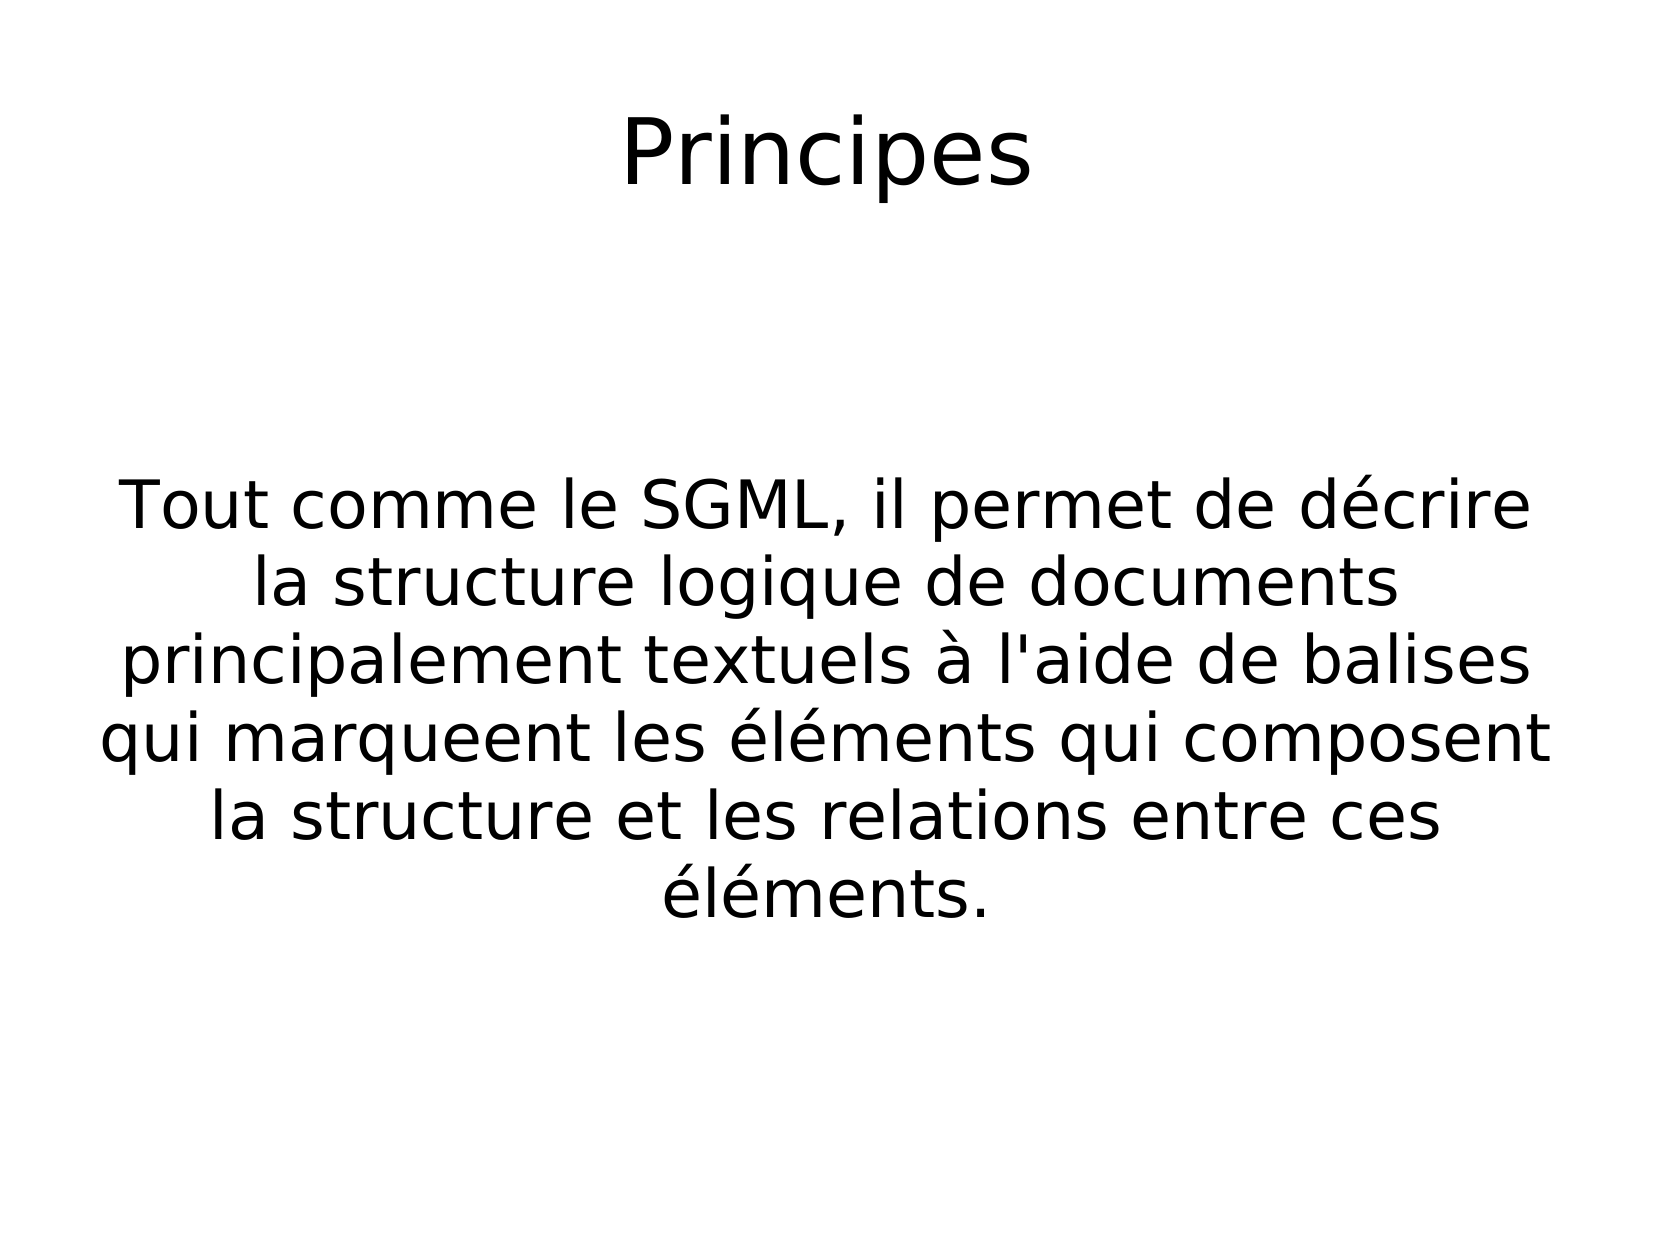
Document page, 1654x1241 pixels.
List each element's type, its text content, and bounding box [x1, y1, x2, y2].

subtitle Tout comme le SGML, il permet de décrire la structure logique de documents principalement textuels à l'aide de balises qui marqueent les éléments qui composent la structure et les relations entre ces éléments. [82, 290, 1571, 1109]
title Principes [82, 49, 1571, 257]
